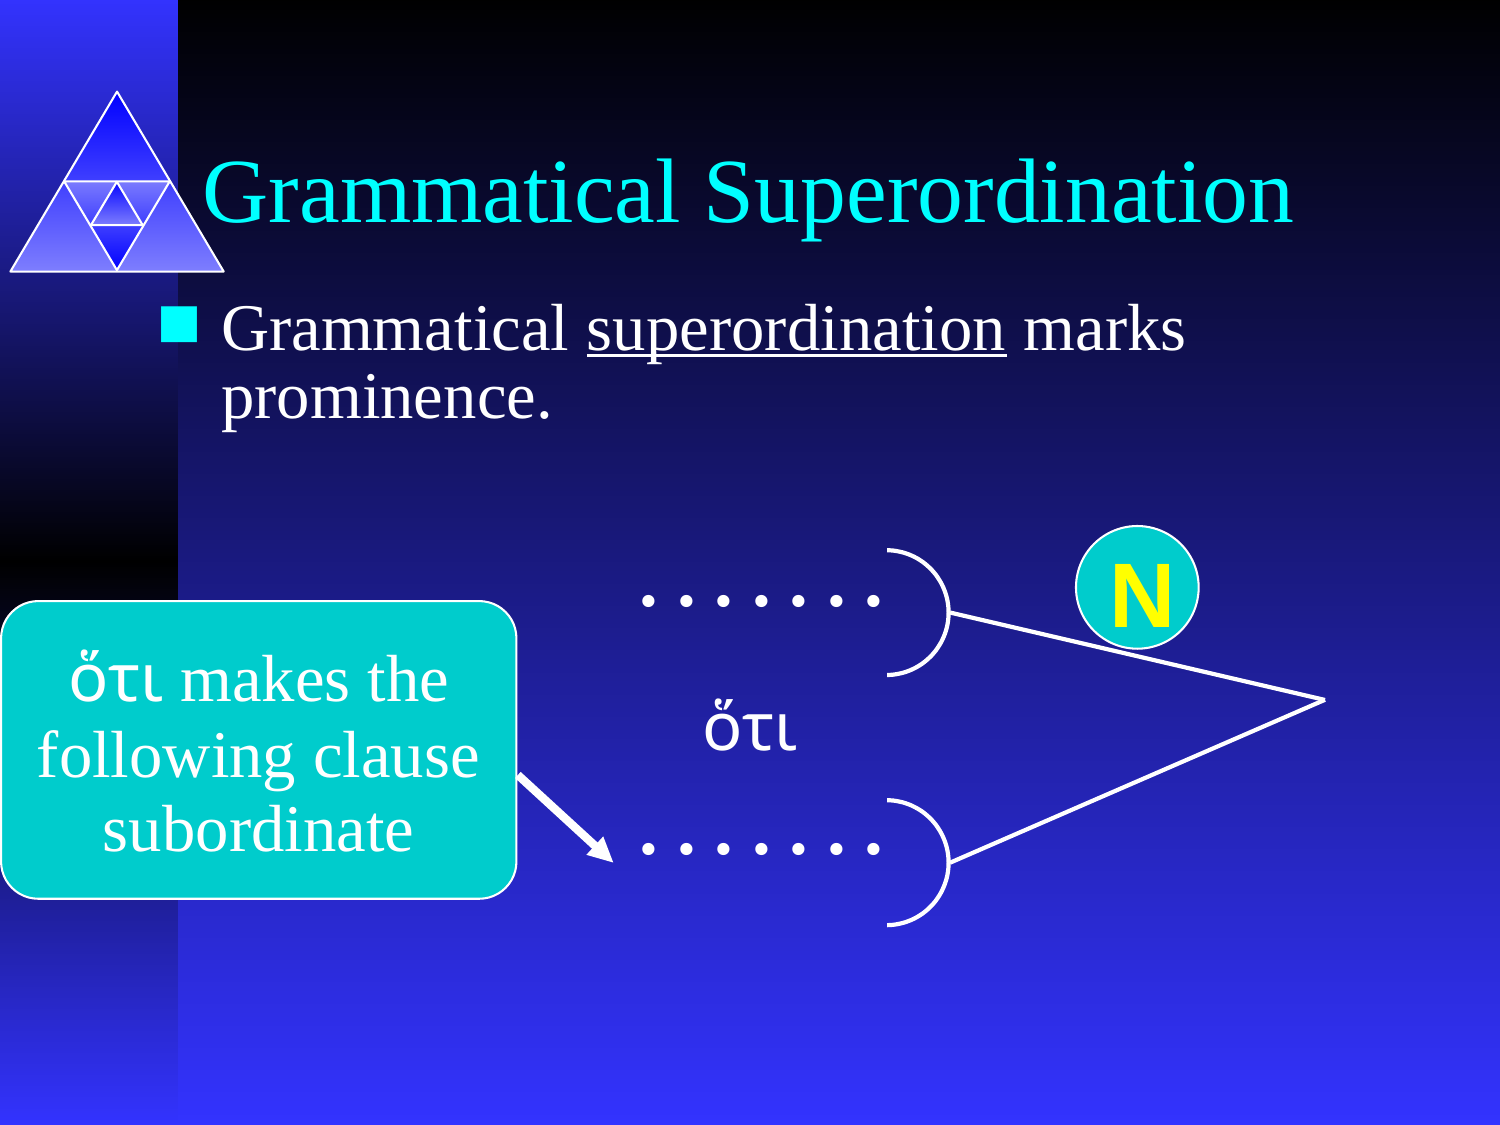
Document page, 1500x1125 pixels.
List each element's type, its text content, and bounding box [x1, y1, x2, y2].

text_box Grammatical superordination marks prominence. [150, 287, 1425, 441]
text_box [1075, 526, 1199, 649]
text_box . . . . . . . . . . . . . . [624, 537, 951, 879]
title Grammatical Superordination [187, 99, 1463, 288]
text_box ὅτι [687, 675, 876, 775]
text_box ὅτι makes the following clause subordinate [14, 613, 504, 887]
text_box [1, 601, 517, 899]
text_box N [1094, 544, 1181, 631]
